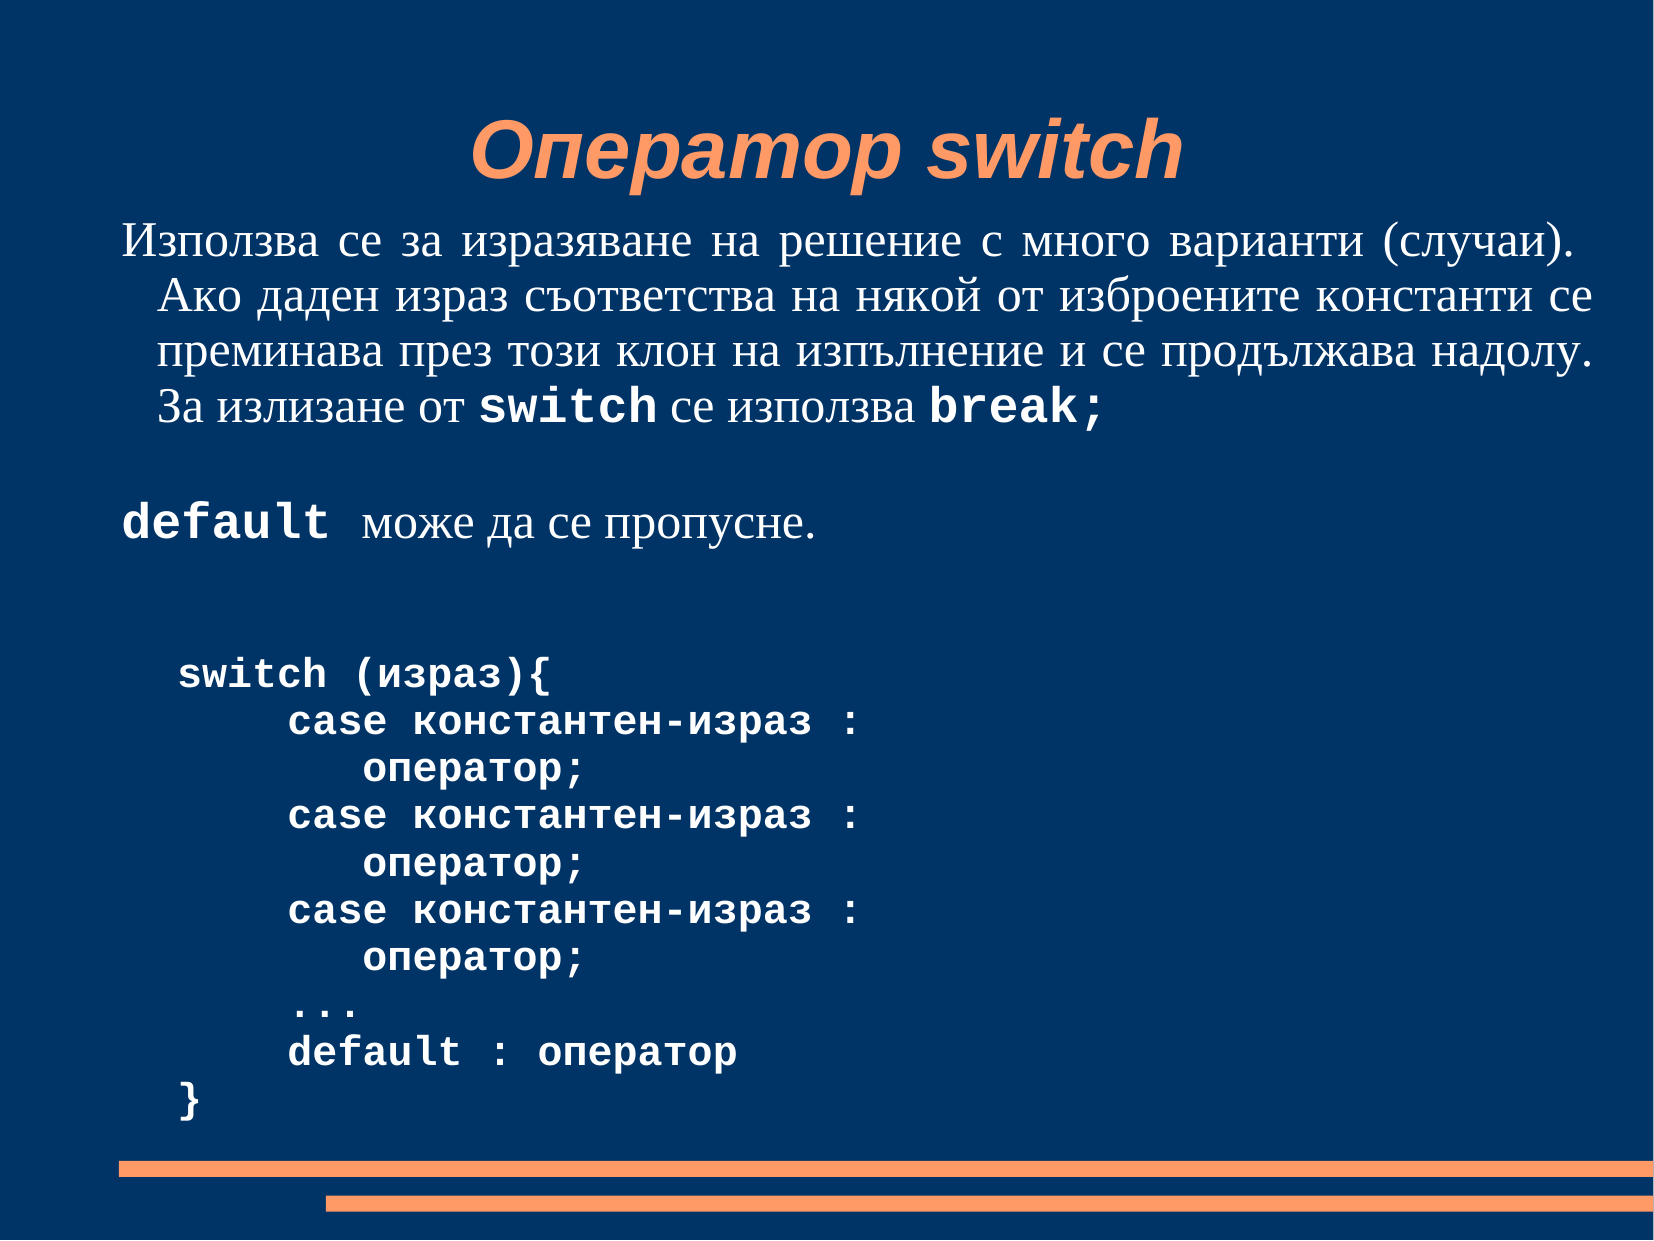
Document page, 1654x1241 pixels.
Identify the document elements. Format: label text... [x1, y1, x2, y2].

text_box Използва се за изразяване на решение с много варианти (случаи). Ако даден израз съответства на някой от изброените константи се преминава през този клон на изпълнение и се продължава надолу. За излизане от switch се използва break; default може да се пропусне. [121, 209, 1595, 612]
text_box switch (израз){ case константен-израз : оператор; case константен-израз : оператор; case константен-израз : оператор; ... default : оператор } [177, 649, 1004, 1128]
title Оператор switch [121, 53, 1534, 209]
